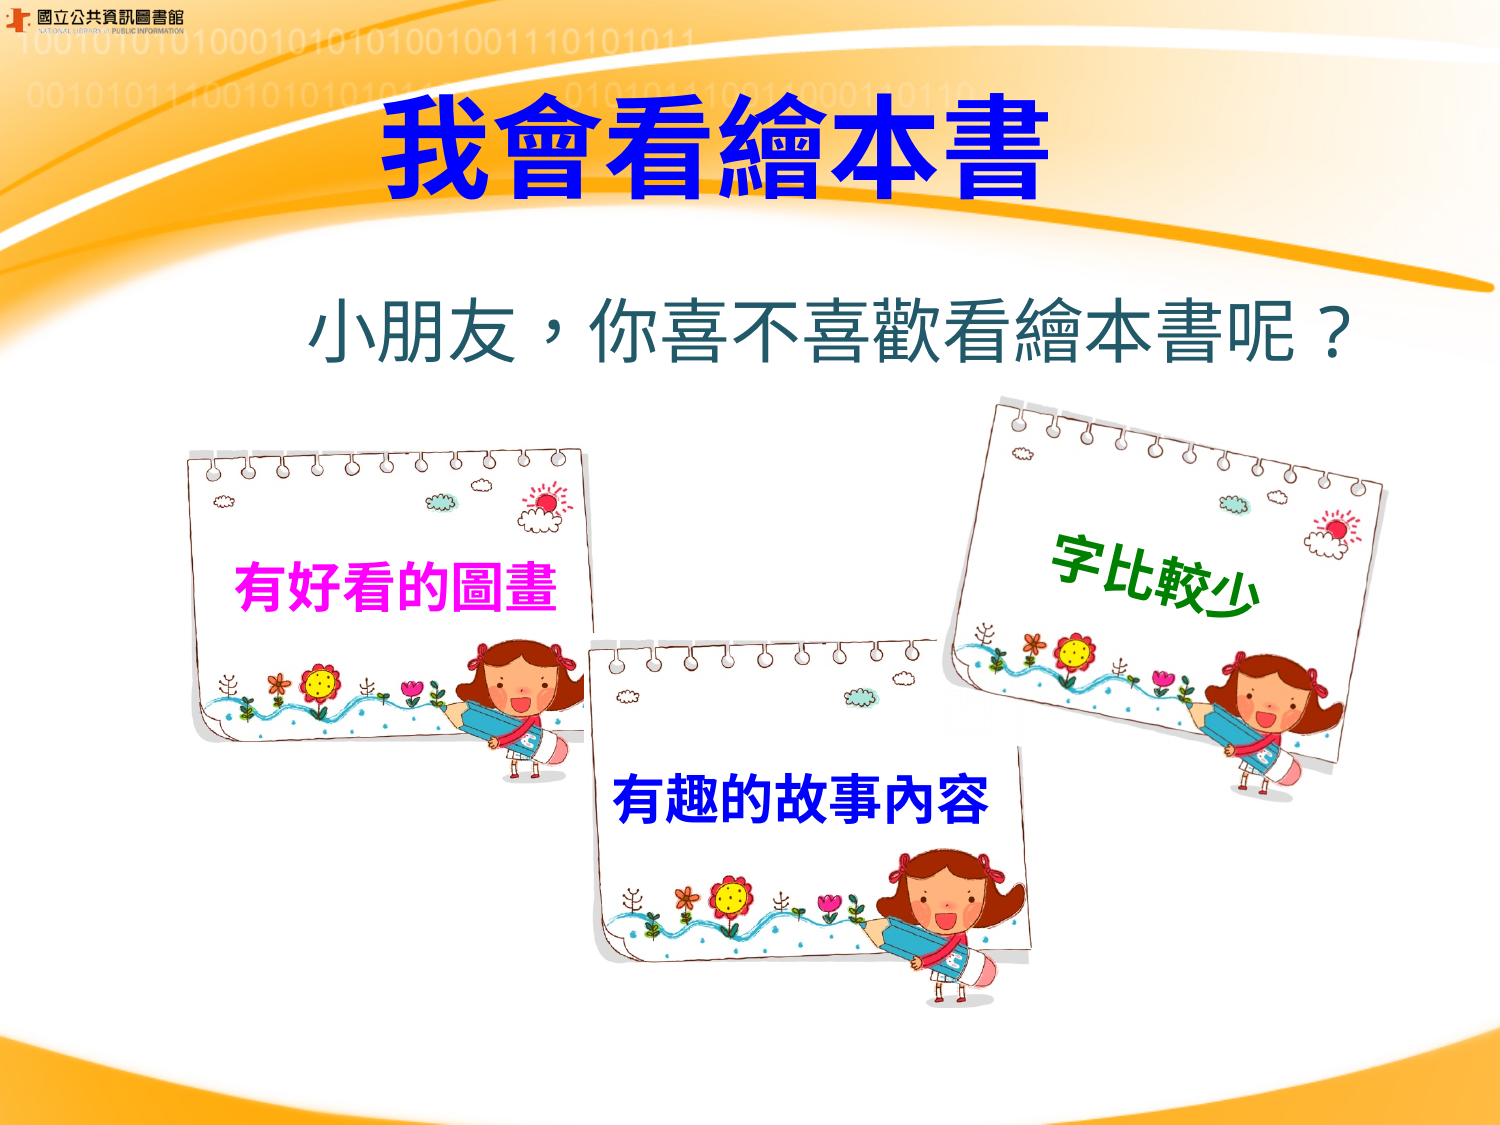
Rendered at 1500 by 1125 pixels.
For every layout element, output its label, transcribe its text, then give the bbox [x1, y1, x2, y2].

title 我會看繪本書 [41, 51, 1392, 239]
text_box 字比較少 [1016, 463, 1311, 696]
picture [183, 388, 1406, 1012]
text_box 有趣的故事內容 [596, 704, 1010, 892]
list 小朋友，你喜不喜歡看繪本書呢? [206, 278, 1484, 398]
text_box 有好看的圖畫 [218, 491, 687, 680]
